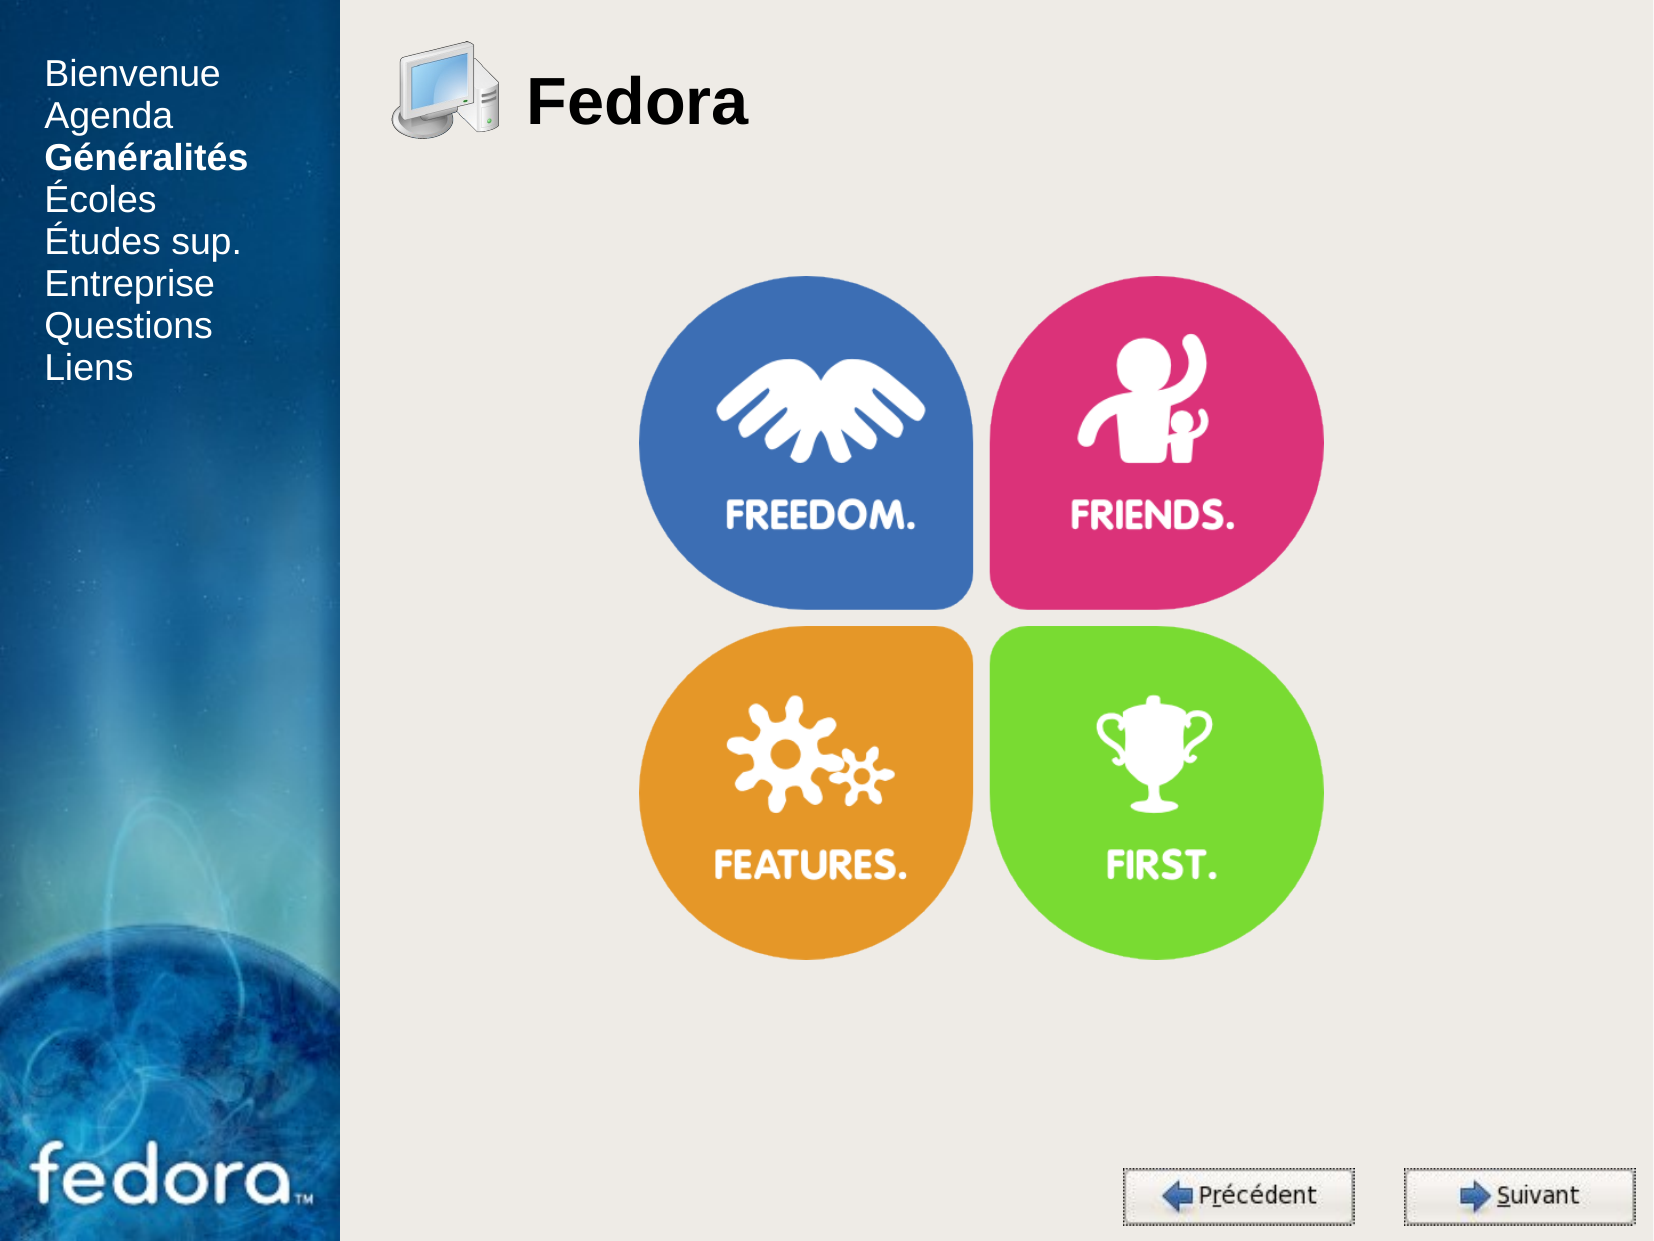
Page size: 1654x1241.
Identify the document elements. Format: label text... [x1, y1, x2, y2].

text_box Fedora [511, 56, 1316, 147]
text_box Bienvenue Agenda Généralités Écoles Études sup. Entreprise Questions Liens [29, 45, 327, 397]
picture [0, 0, 1654, 1241]
